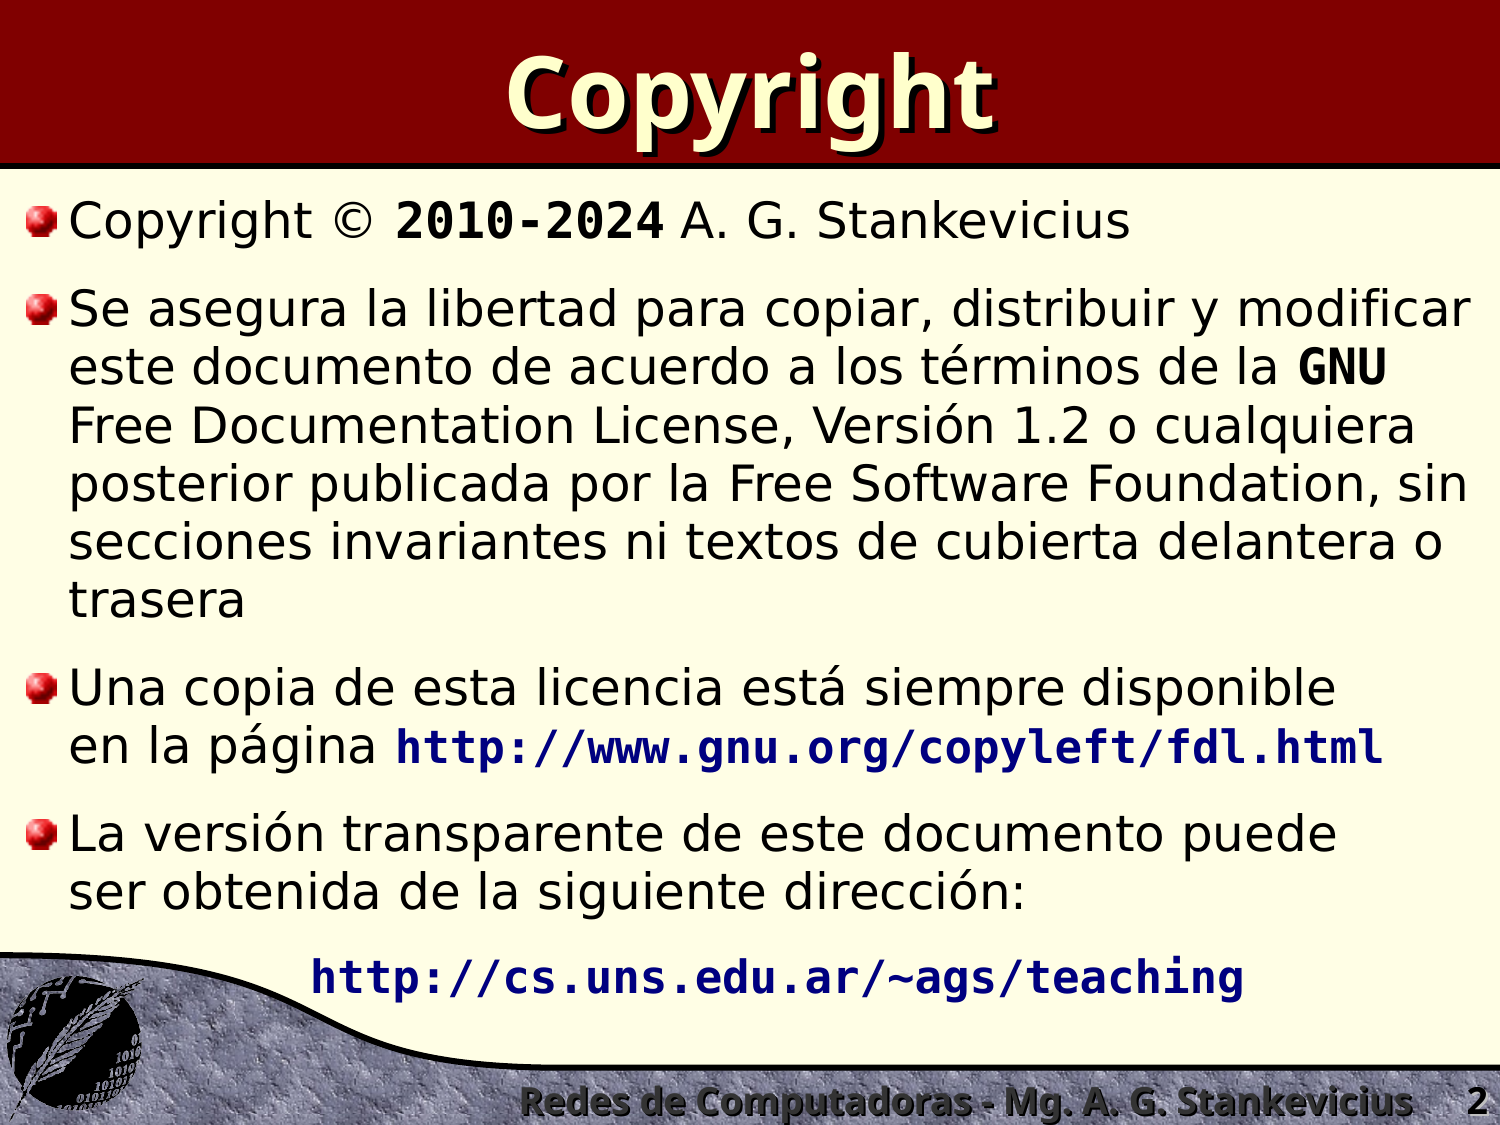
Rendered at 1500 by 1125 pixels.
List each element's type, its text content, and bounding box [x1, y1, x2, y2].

list Copyright © 2010-2024 A. G. Stankevicius Se asegura la libertad para copiar, distribuir y modificar este documento de acuerdo a los términos de la GNU Free Documentation License, Versión 1.2 o cualquiera posterior publicada por la Free Software Foundation, sin secciones invariantes ni textos de cubierta delantera o trasera Una copia de esta licencia está siempre disponible en la página http://www.gnu.org/copyleft/fdl.html La versión transparente de este documento puede ser obtenida de la siguiente dirección: http://cs.uns.edu.ar/~ags/teaching [11, 192, 1486, 1010]
picture [790, 1100, 795, 1110]
title Copyright [15, 5, 1485, 160]
picture [1047, 1100, 1054, 1110]
picture [0, 959, 1500, 1125]
